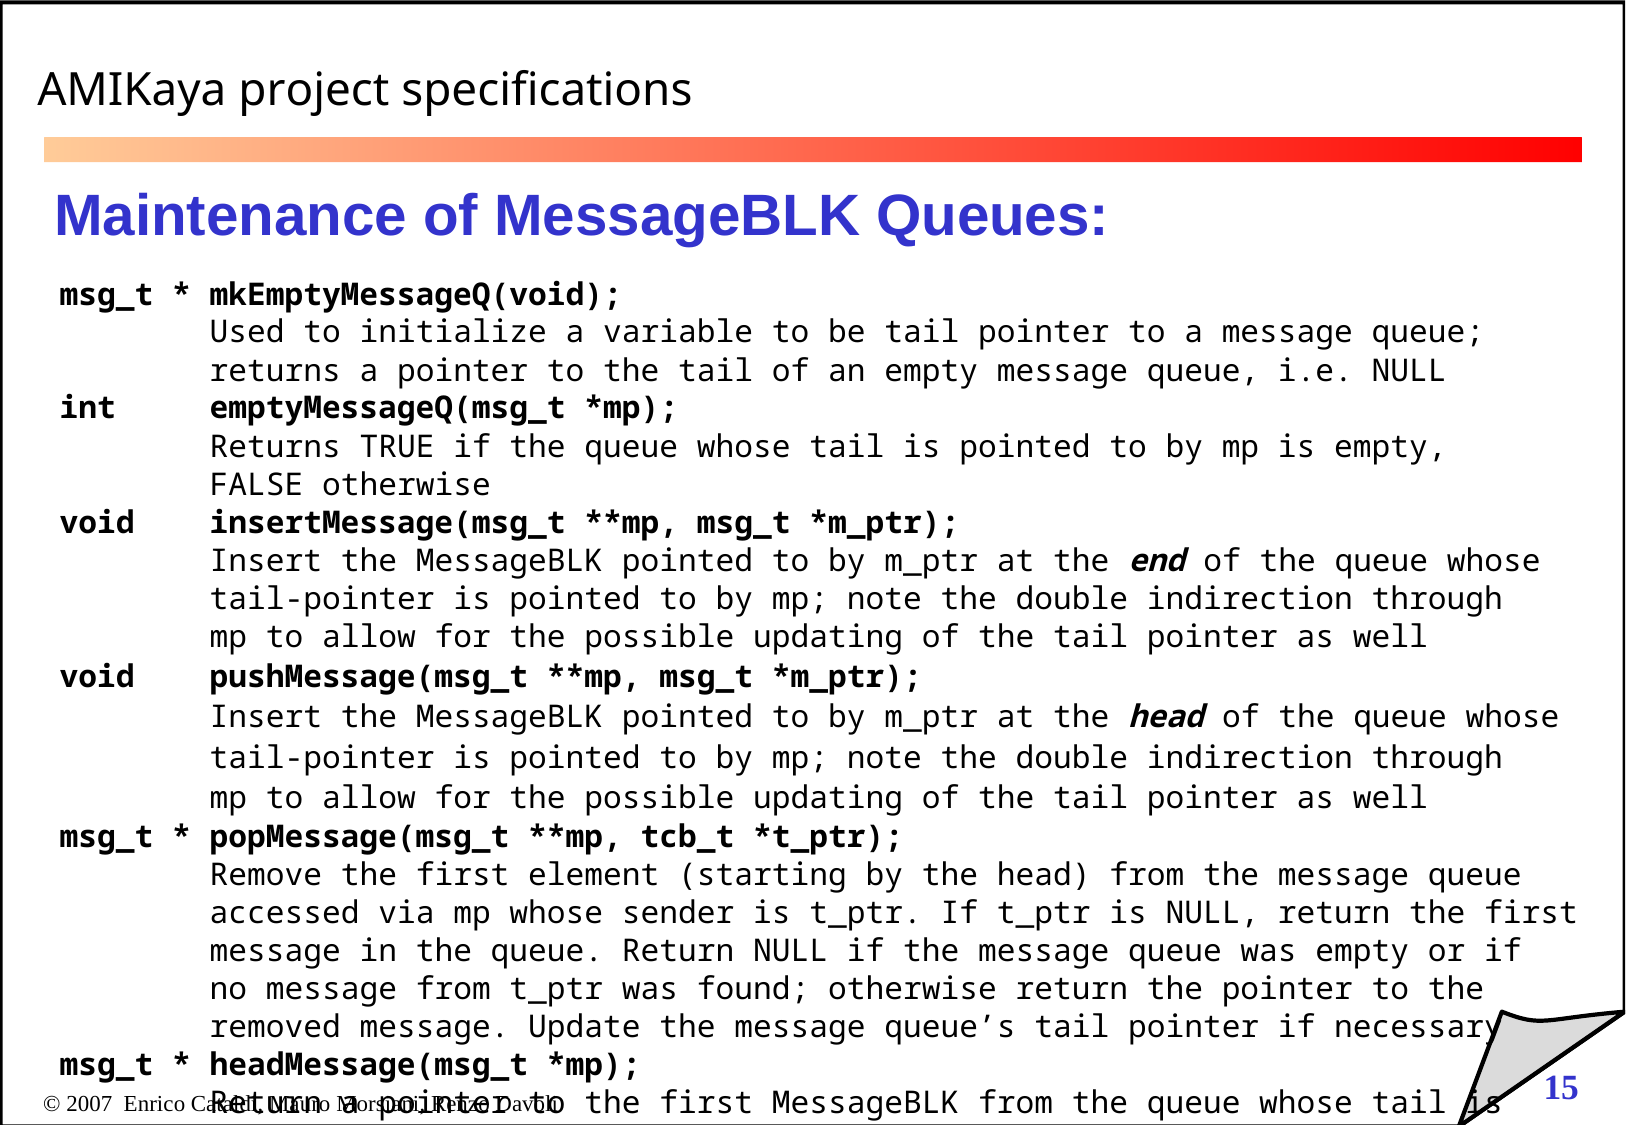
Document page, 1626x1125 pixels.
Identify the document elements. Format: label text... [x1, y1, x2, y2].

list Maintenance of MessageBLK Queues: [54, 187, 1571, 840]
title AMIKaya project specifications [37, 44, 1587, 131]
text_box msg_t * mkEmptyMessageQ(void); Used to initialize a variable to be tail pointer to a message queue; returns a pointer to the tail of an empty message queue, i.e. NULL int emptyMessageQ(msg_t *mp); Returns TRUE if the queue whose tail is pointed to by mp is empty, FALSE otherwise void insertMessage(msg_t **mp, msg_t *m_ptr); Insert the MessageBLK pointed to by m_ptr at the end of the queue whose tail-pointer is pointed to by mp; note the double indirection through mp to allow for the possible updating of the tail pointer as well void pushMessage(msg_t **mp, msg_t *m_ptr); Insert the MessageBLK pointed to by m_ptr at the head of the queue whose tail-pointer is pointed to by mp; note the double indirection through mp to allow for the possible updating of the tail pointer as well msg_t * popMessage(msg_t **mp, tcb_t *t_ptr); Remove the first element (starting by the head) from the message queue accessed via mp whose sender is t_ptr. If t_ptr is NULL, return the first message in the queue. Return NULL if the message queue was empty or if no message from t_ptr was found; otherwise return the pointer to the removed message. Update the message queue’s tail pointer if necessary msg_t * headMessage(msg_t *mp); Return a pointer to the first MessageBLK from the queue whose tail is pointed to by mp. Do not remove the MessageBLK from the queue. Return NULL if the queue is empty [44, 267, 1481, 911]
